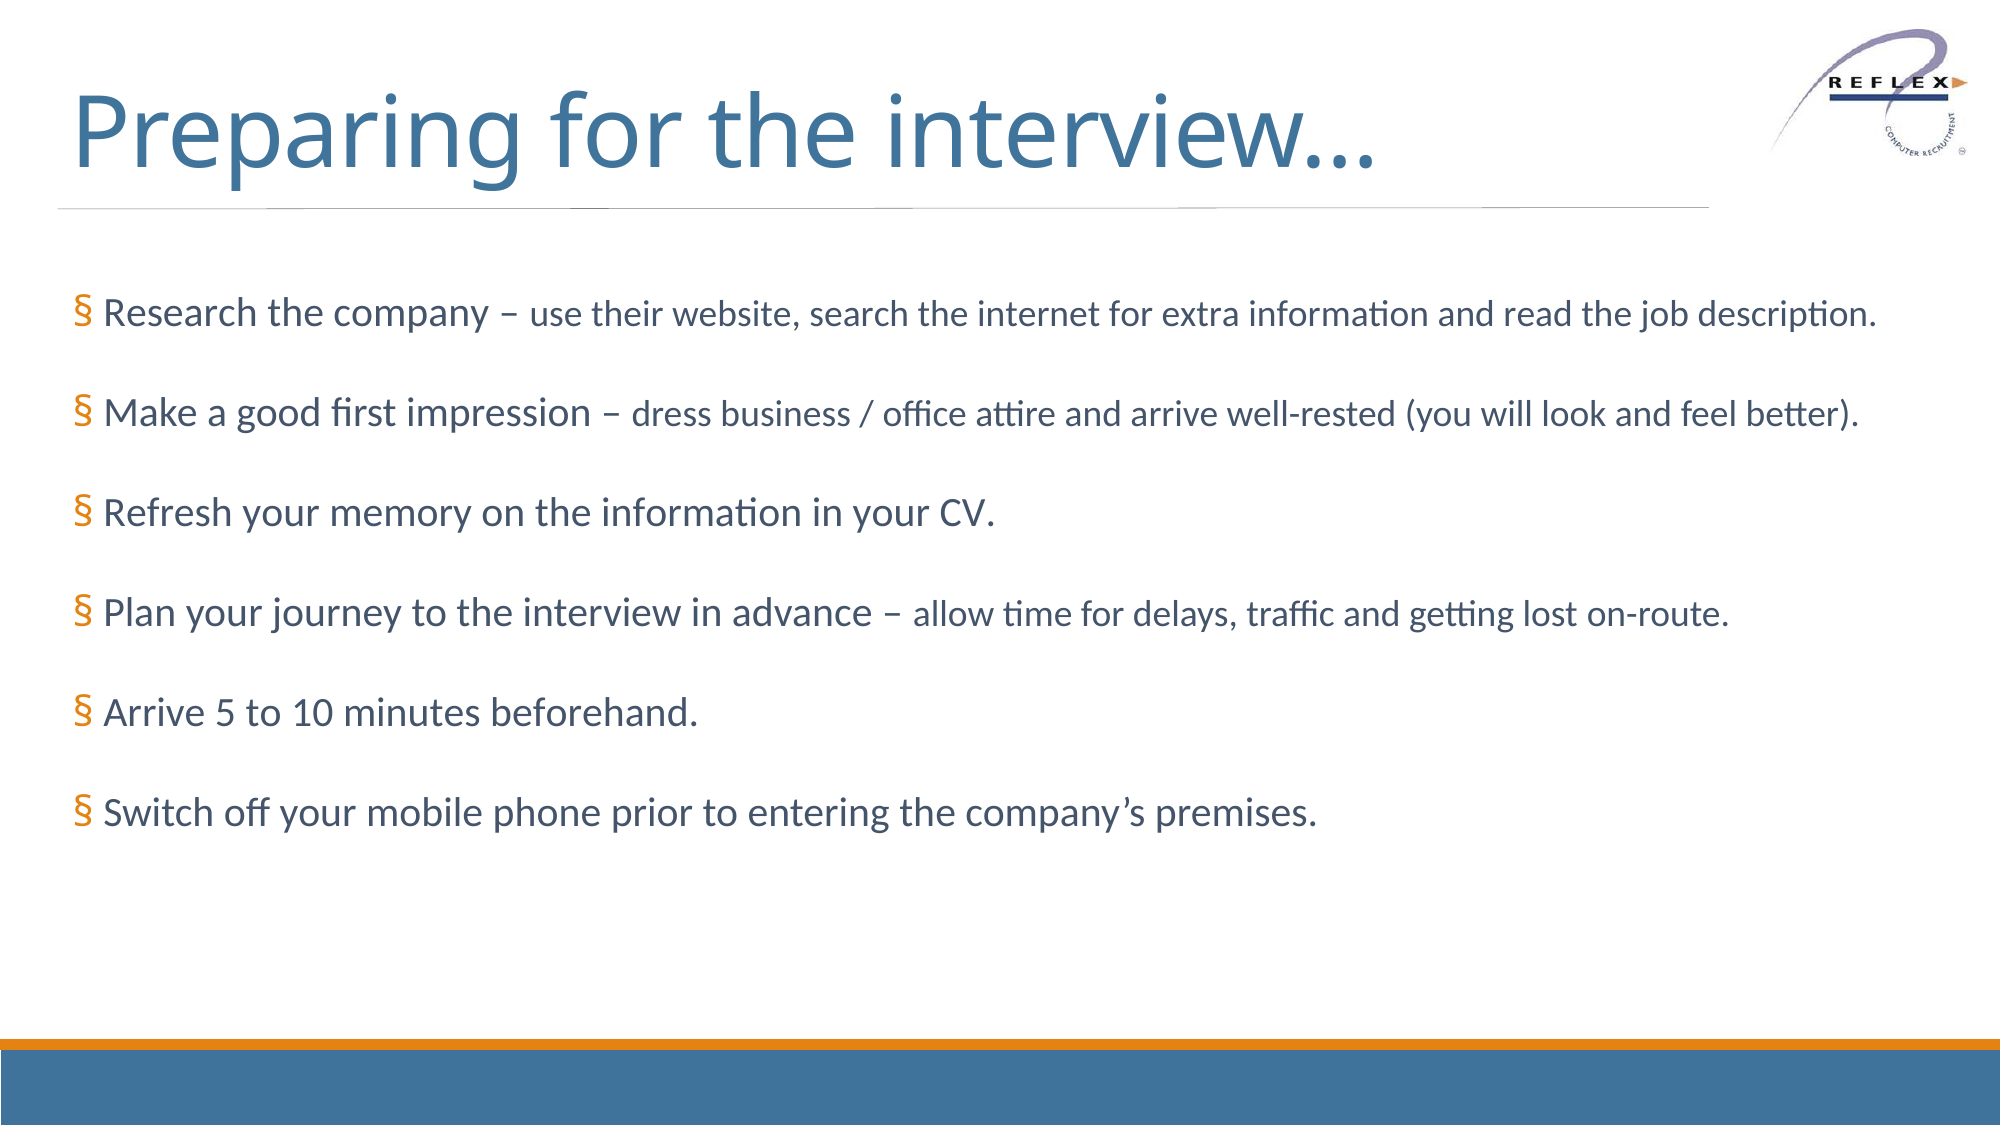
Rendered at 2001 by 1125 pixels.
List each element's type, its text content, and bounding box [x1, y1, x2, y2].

title Preparing for the interview… [55, 43, 1706, 195]
text_box Research the company – use their website, search the internet for extra information and read the job description. Make a good first impression – dress business / office attire and arrive well-rested (you will look and feel better). Refresh your memory on the information in your CV. Plan your journey to the interview in advance – allow time for delays, traffic and getting lost on-route. Arrive 5 to 10 minutes beforehand. Switch off your mobile phone prior to entering the company’s premises. [57, 252, 1897, 1038]
